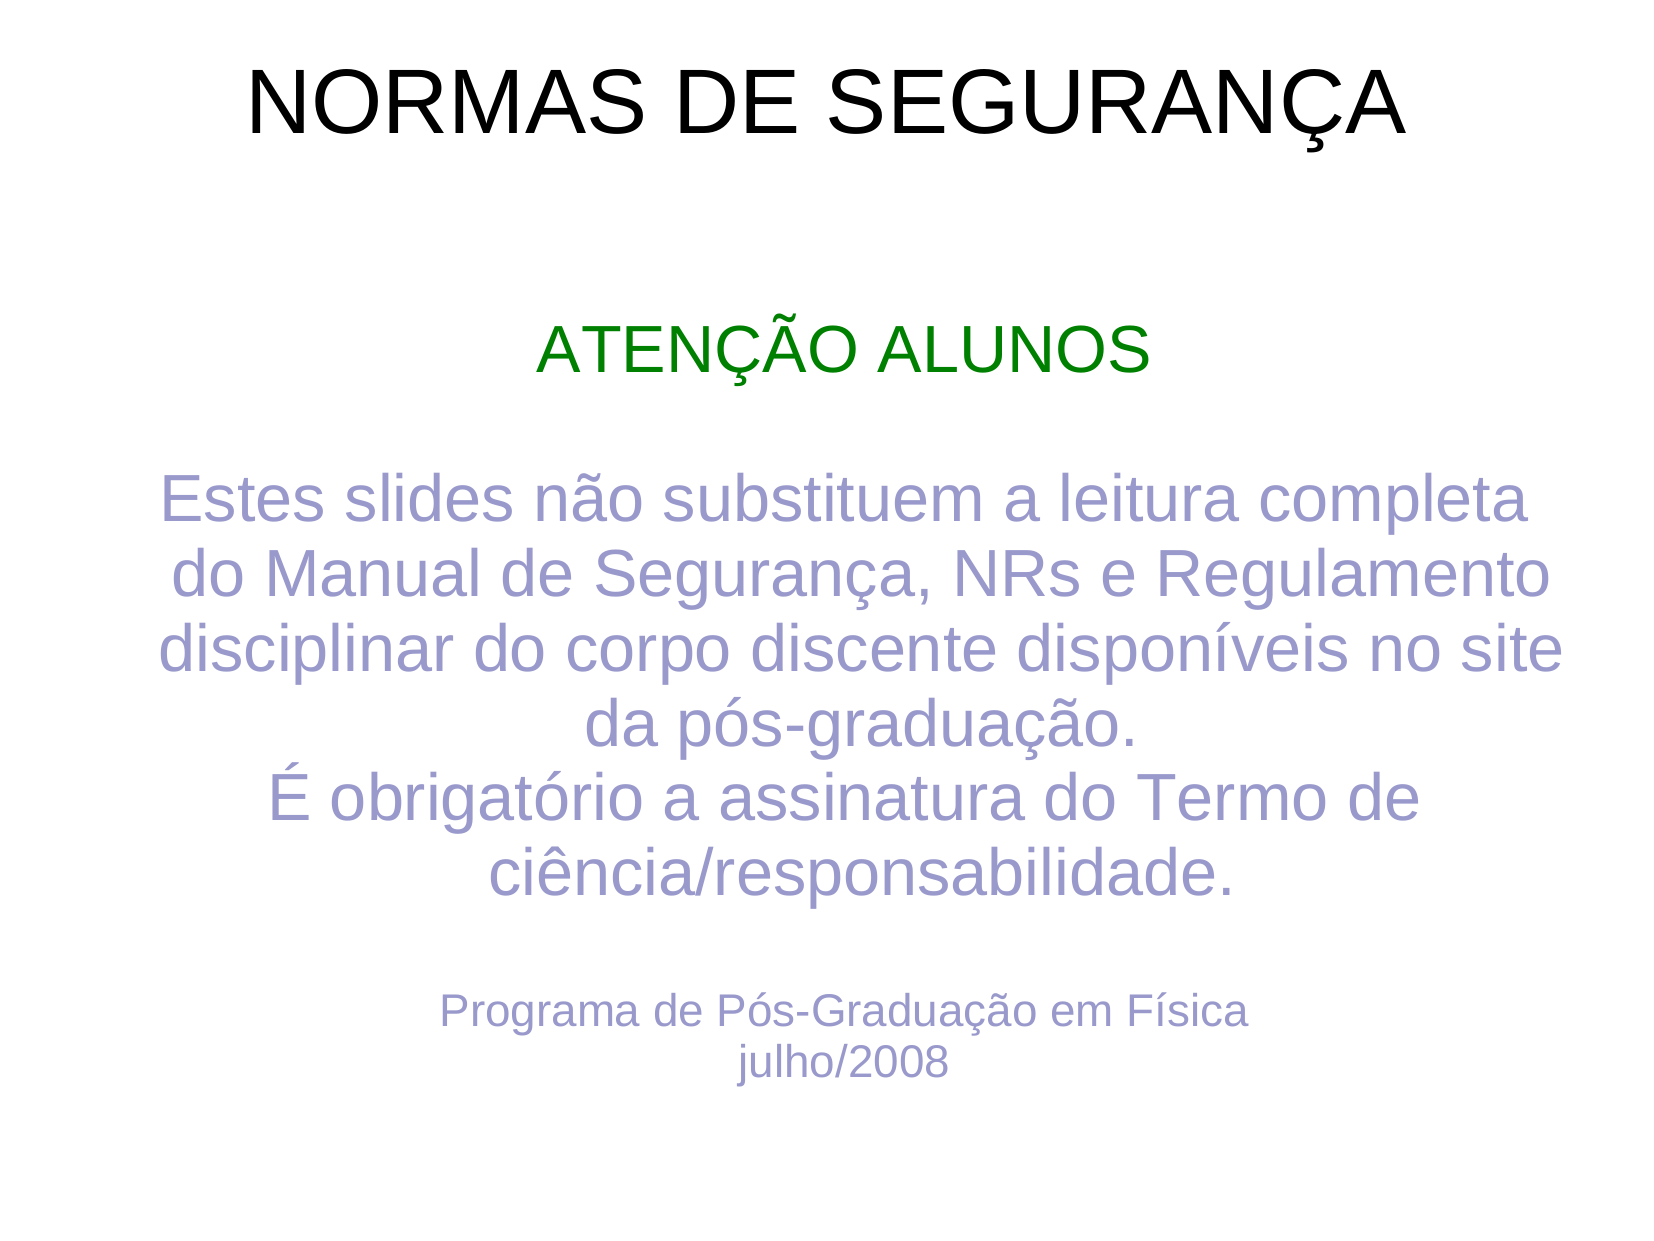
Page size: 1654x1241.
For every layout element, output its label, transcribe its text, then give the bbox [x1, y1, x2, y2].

subtitle ATENÇÃO ALUNOS Estes slides não substituem a leitura completa do Manual de Segurança, NRs e Regulamento disciplinar do corpo discente disponíveis no site da pós-graduação. É obrigatório a assinatura do Termo de ciência/responsabilidade. Programa de Pós-Graduação em Física julho/2008 [82, 290, 1571, 1109]
title NORMAS DE SEGURANÇA [82, 50, 1571, 256]
